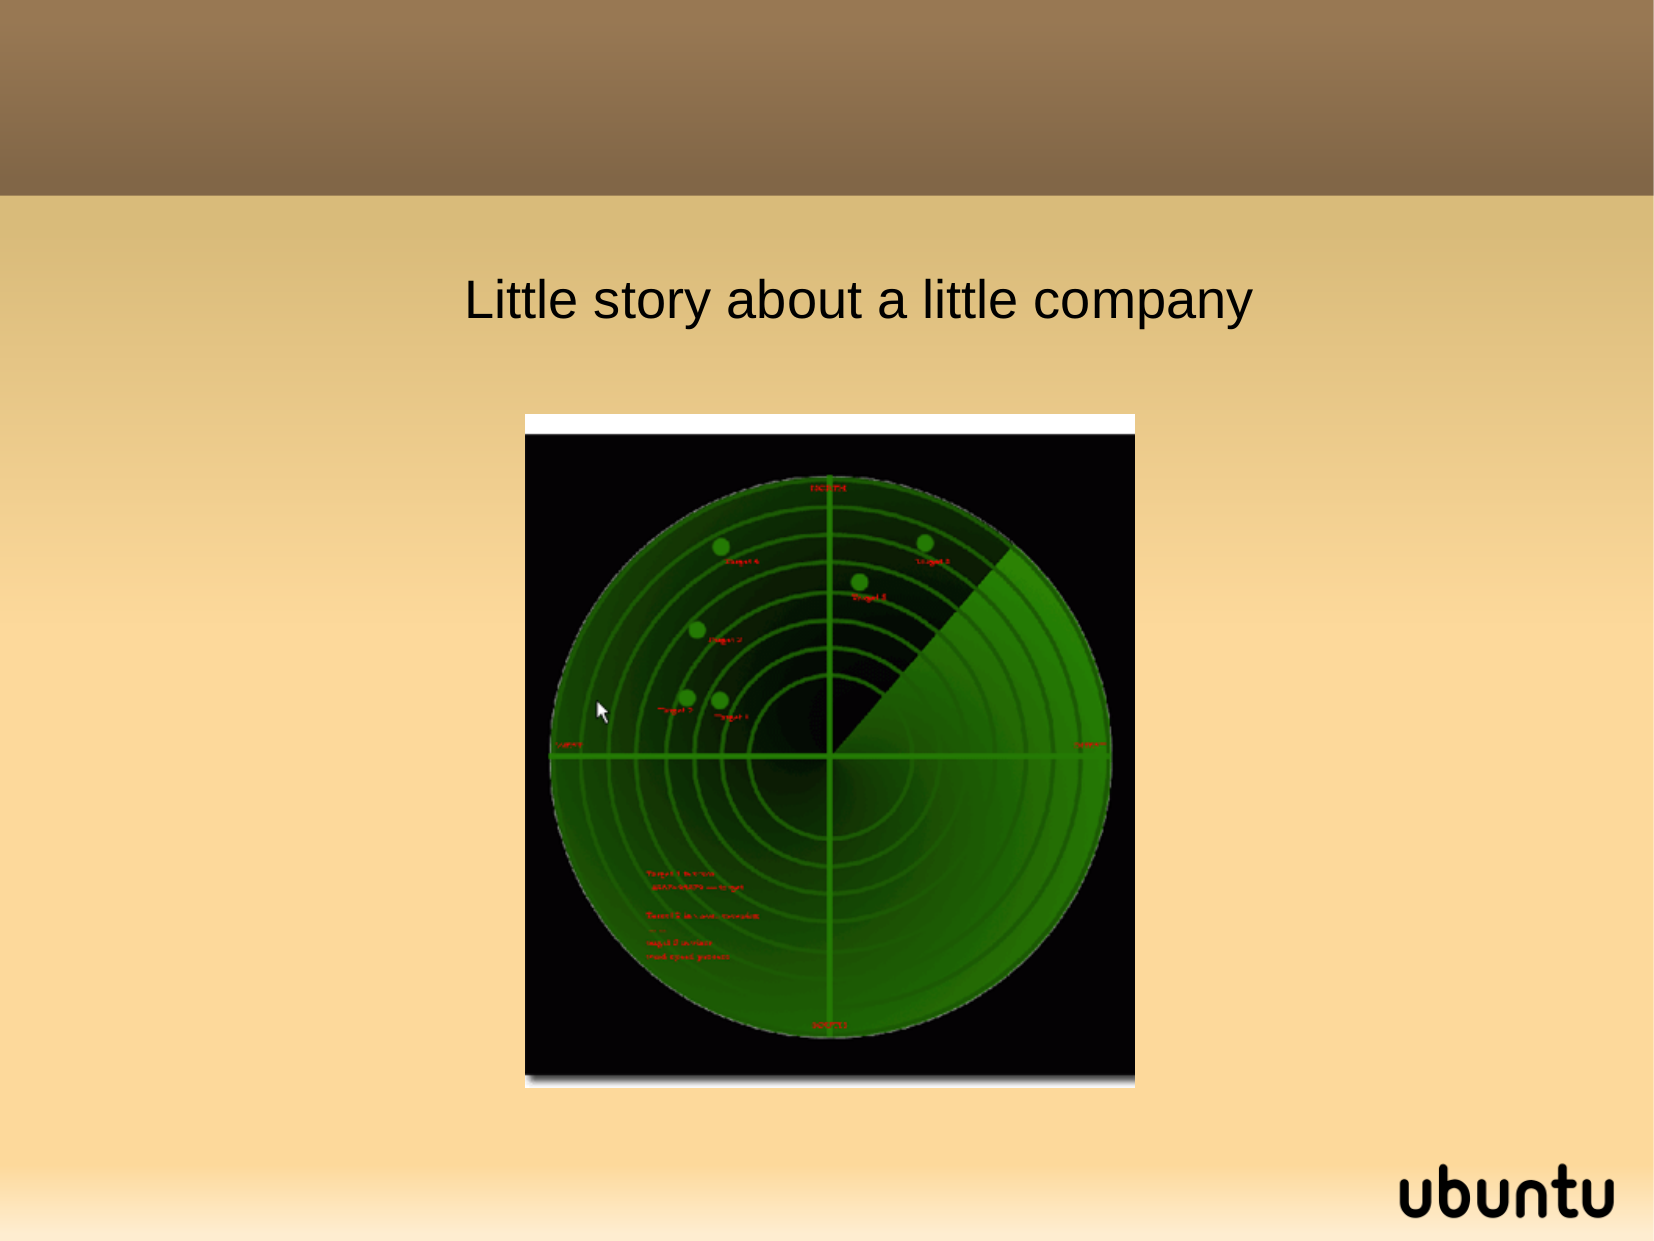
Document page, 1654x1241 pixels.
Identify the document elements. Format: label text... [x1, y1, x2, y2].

picture [0, 0, 1654, 1241]
text_box Little story about a little company [450, 262, 1286, 338]
